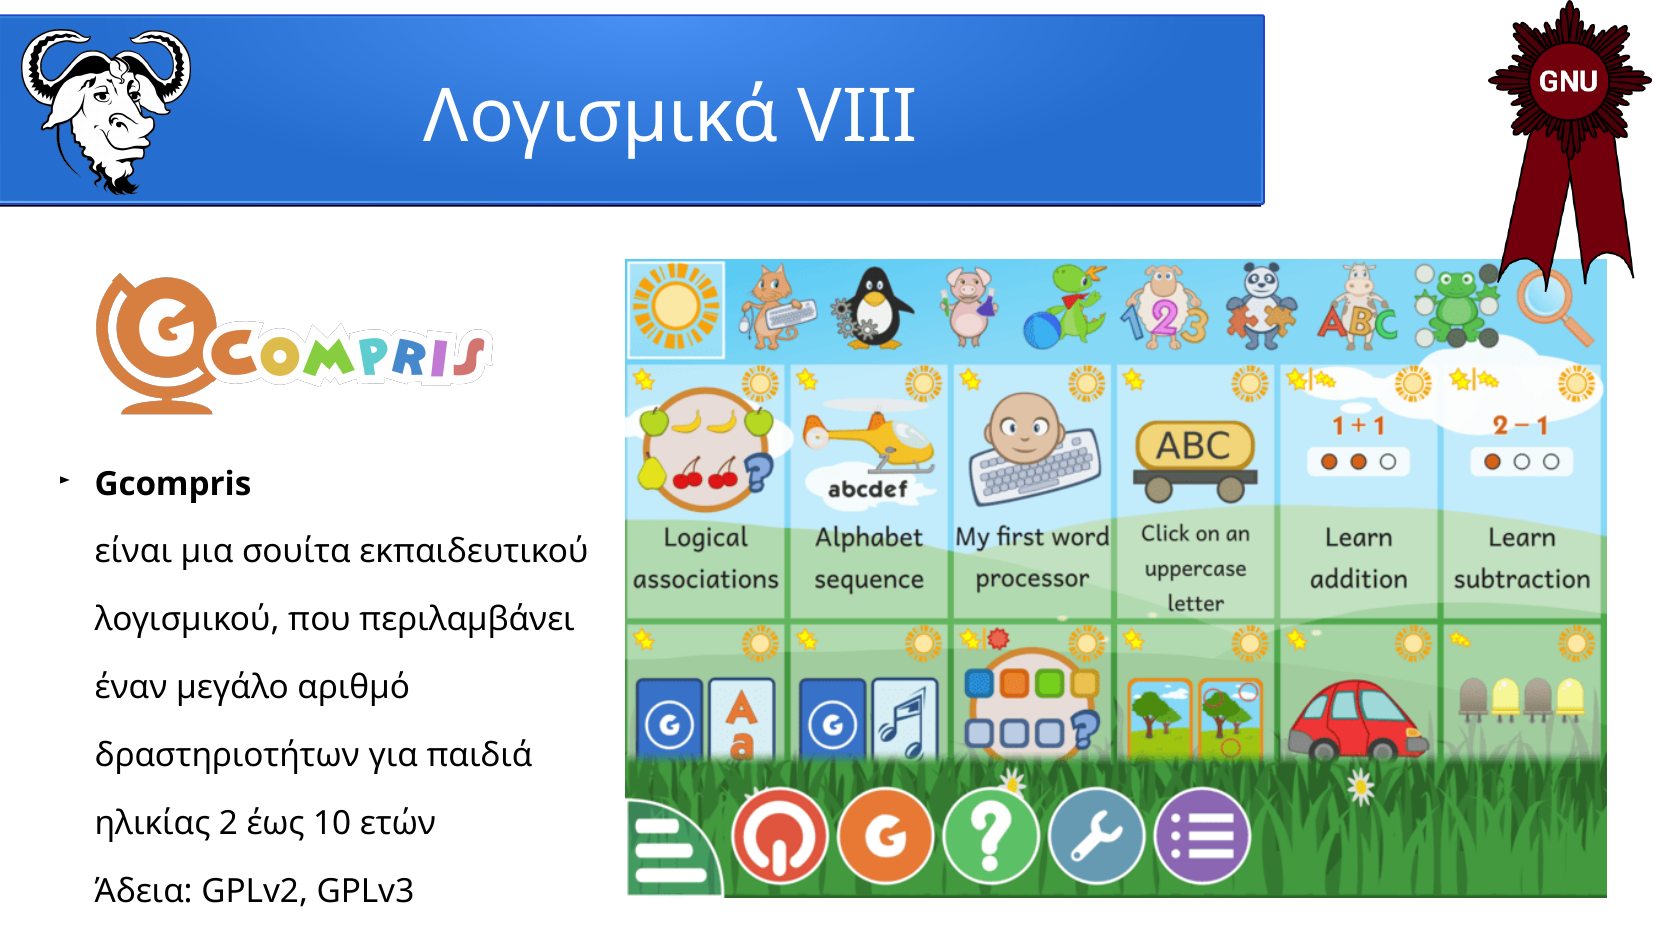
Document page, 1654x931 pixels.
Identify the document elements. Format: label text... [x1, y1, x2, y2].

picture [21, 29, 191, 195]
text_box Gcompris είναι μια σουίτα εκπαιδευτικού λογισμικού, που περιλαμβάνει έναν μεγάλο αριθμό δραστηριοτήτων για παιδιά ηλικίας 2 έως 10 ετών Άδεια: GPLv2, GPLv3 https://gcompris.net [59, 437, 591, 910]
picture [625, 0, 1652, 898]
title Λογισμικά VIII [146, 28, 1235, 196]
picture [94, 271, 495, 416]
